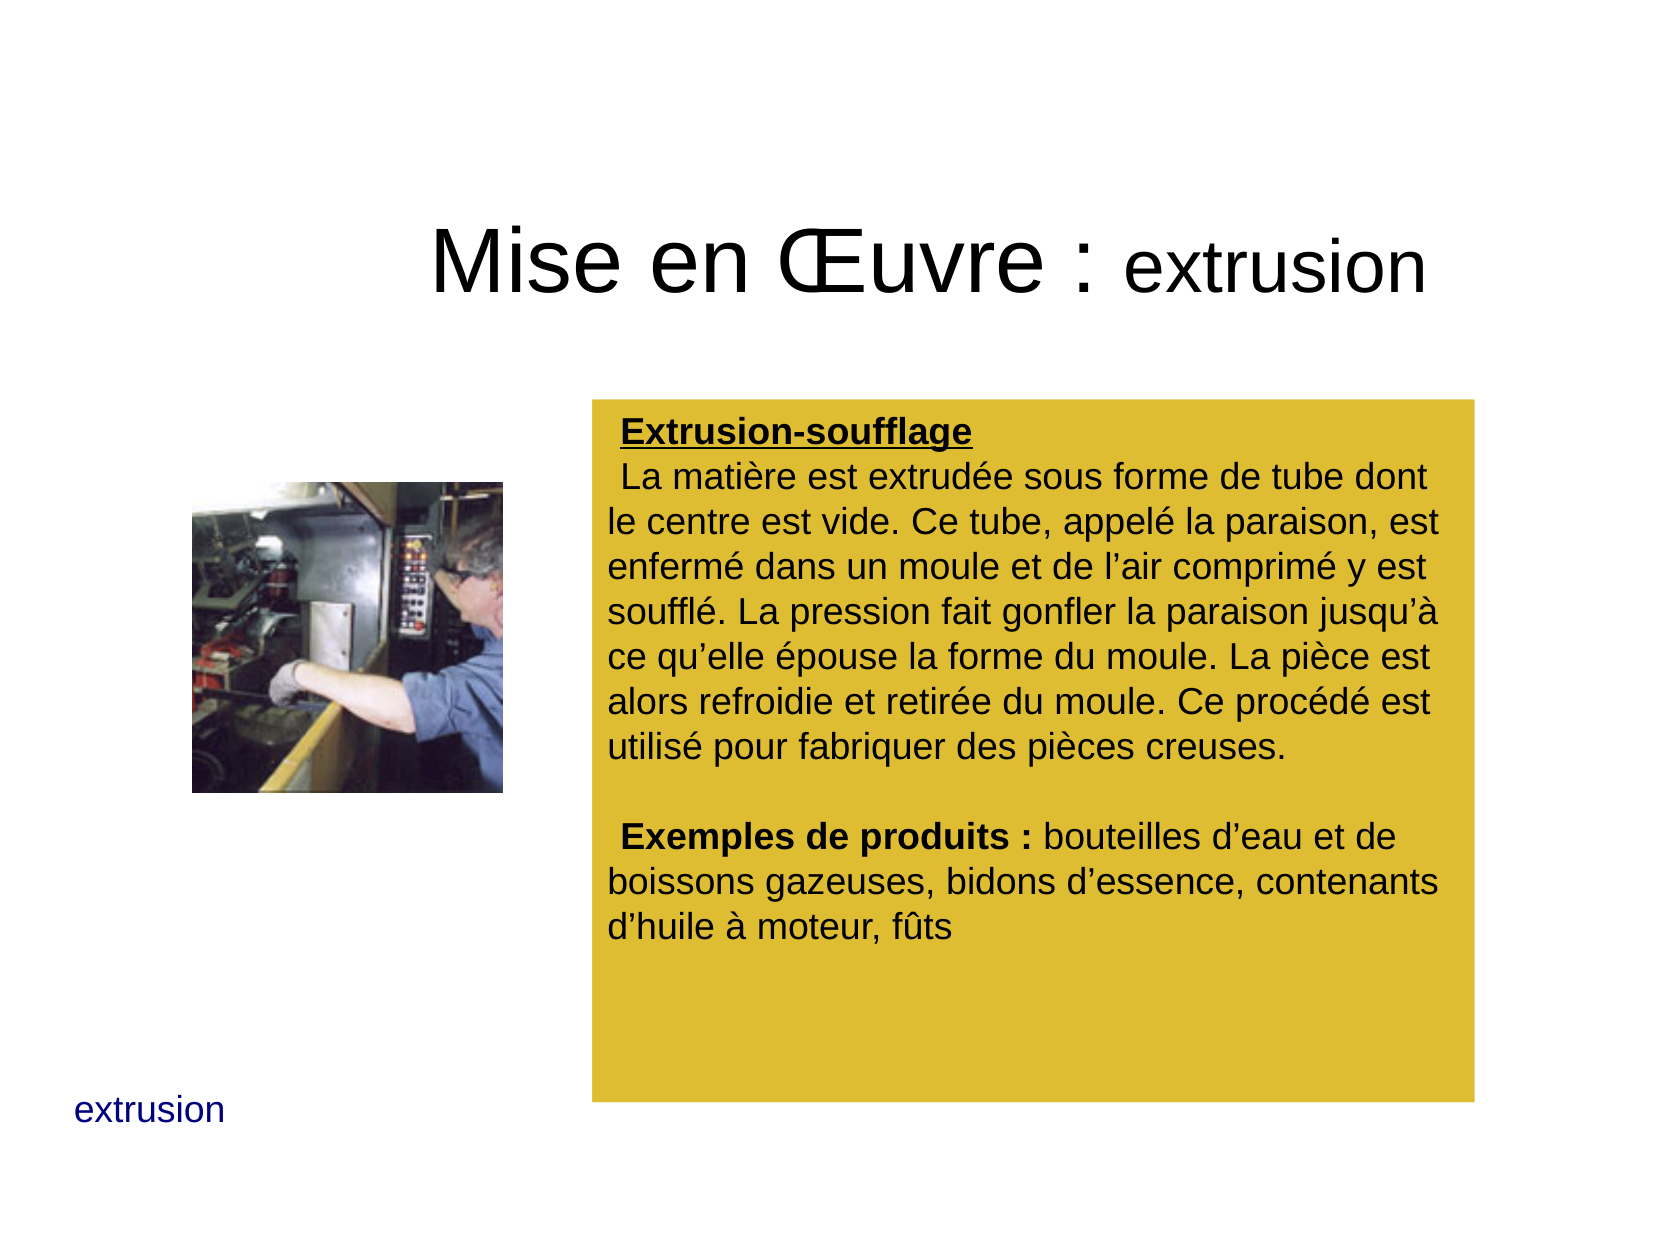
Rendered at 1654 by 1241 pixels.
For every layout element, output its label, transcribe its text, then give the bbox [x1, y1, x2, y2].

title Mise en Œuvre : extrusion [208, 111, 1618, 319]
picture [192, 482, 503, 793]
text_box extrusion [59, 1081, 246, 1152]
text_box Extrusion-soufflage La matière est extrudée sous forme de tube dont le centre est vide. Ce tube, appelé la paraison, est enfermé dans un moule et de l’air comprimé y est soufflé. La pression fait gonfler la paraison jusqu’à ce qu’elle épouse la forme du moule. La pièce est alors refroidie et retirée du moule. Ce procédé est utilisé pour fabriquer des pièces creuses. Exemples de produits : bouteilles d’eau et de boissons gazeuses, bidons d’essence, contenants d’huile à moteur, fûts [592, 399, 1475, 1103]
